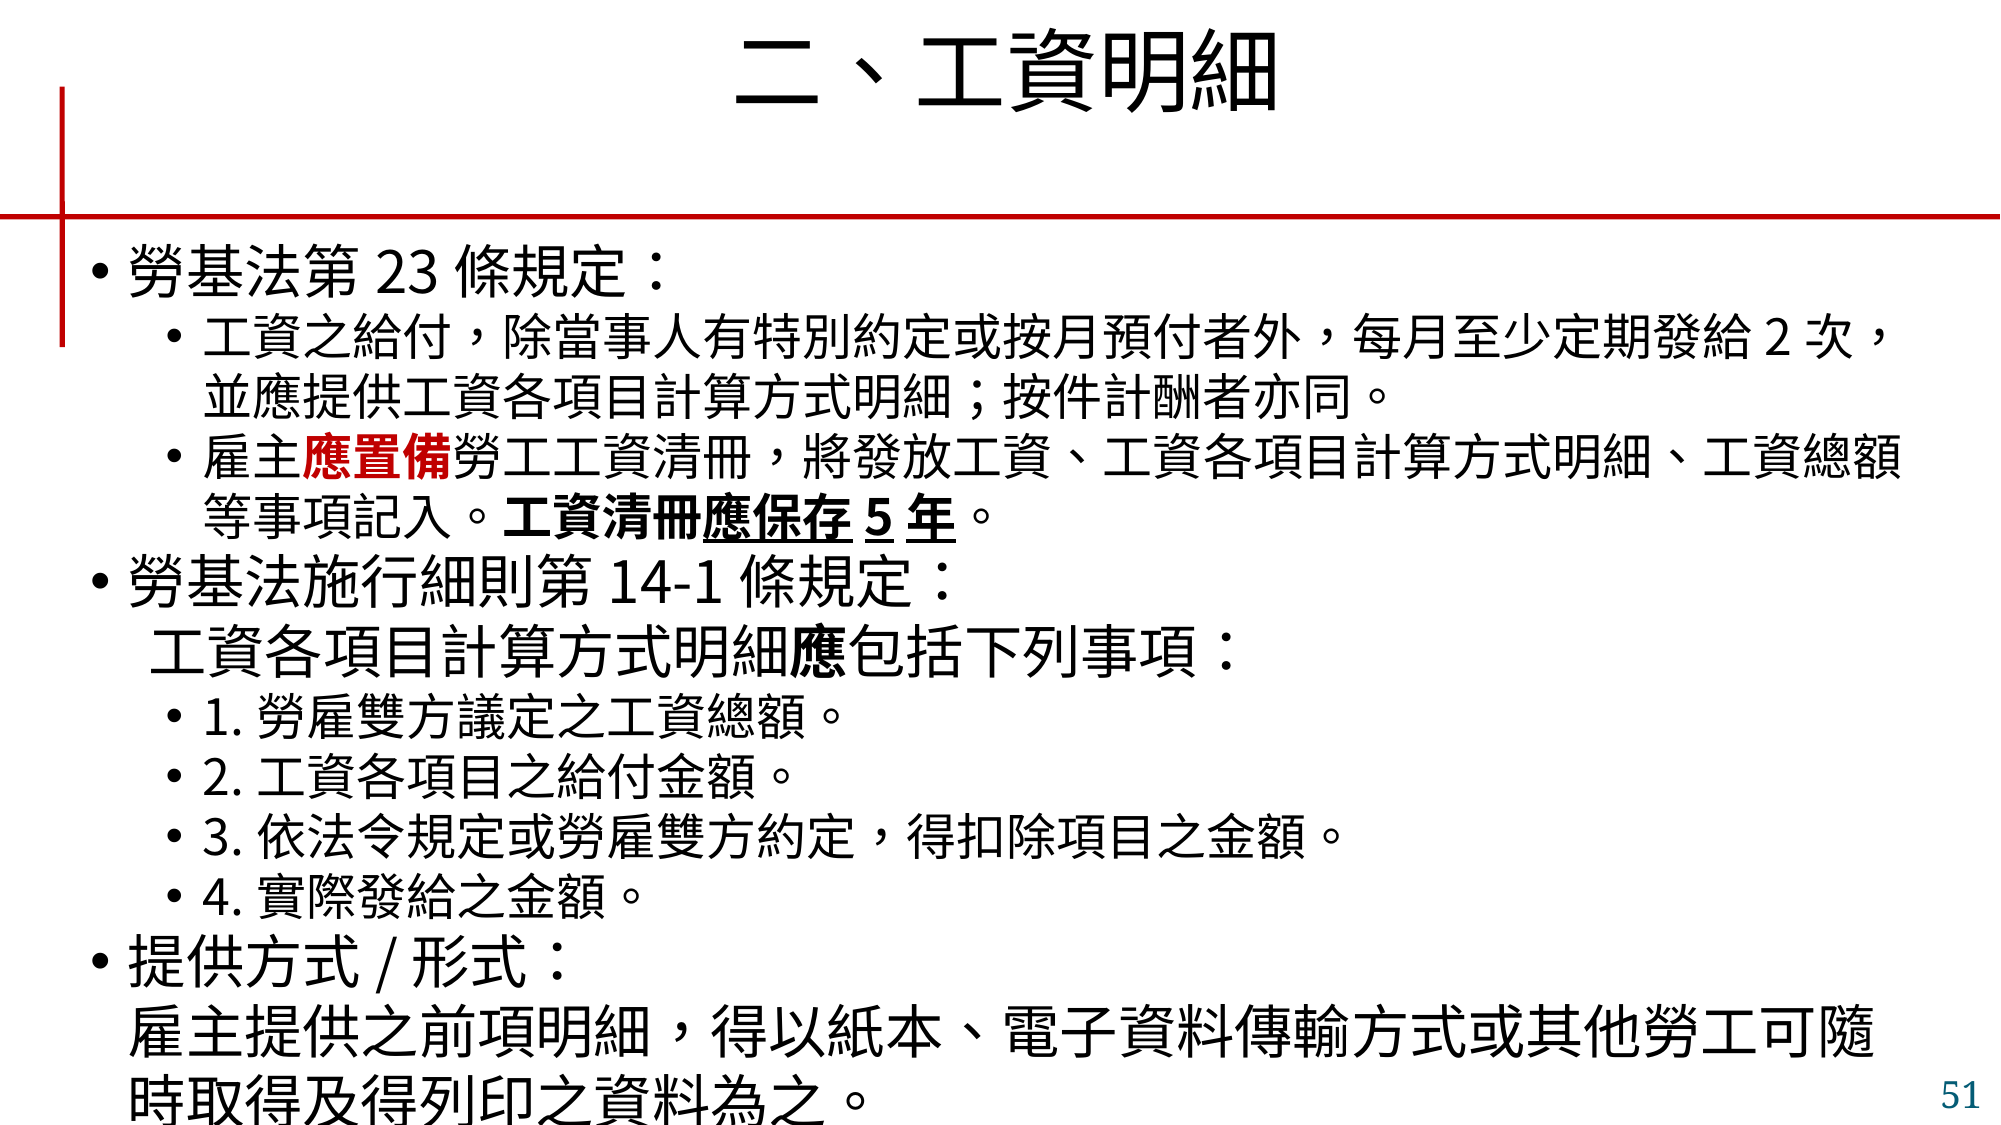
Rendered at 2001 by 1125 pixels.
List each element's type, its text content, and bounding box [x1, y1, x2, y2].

slide_number <編號> [1701, 1063, 1998, 1118]
title 二、工資明細 [75, 6, 1938, 211]
list 勞基法第23條規定： 工資之給付，除當事人有特別約定或按月預付者外，每月至少定期發給2次，並應提供工資各項目計算方式明細；按件計酬者亦同。 雇主應置備勞工工資清冊，將發放工資、工資各項目計算方式明細、工資總額等事項記入。工資清冊應保存5年。 勞基法施行細則第14-1條規定： 工資各項目計算方式明細應包括下列事項： 1.勞雇雙方議定之工資總額。 2.工資各項目之給付金額。 3.依法令規定或勞雇雙方約定，得扣除項目之金額。 4.實際發給之金額。 提供方式/形式： 雇主提供之前項明細，得以紙本、電子資料傳輸方式或其他勞工可隨時取得及得列印之資料為之。 [75, 228, 1938, 1038]
